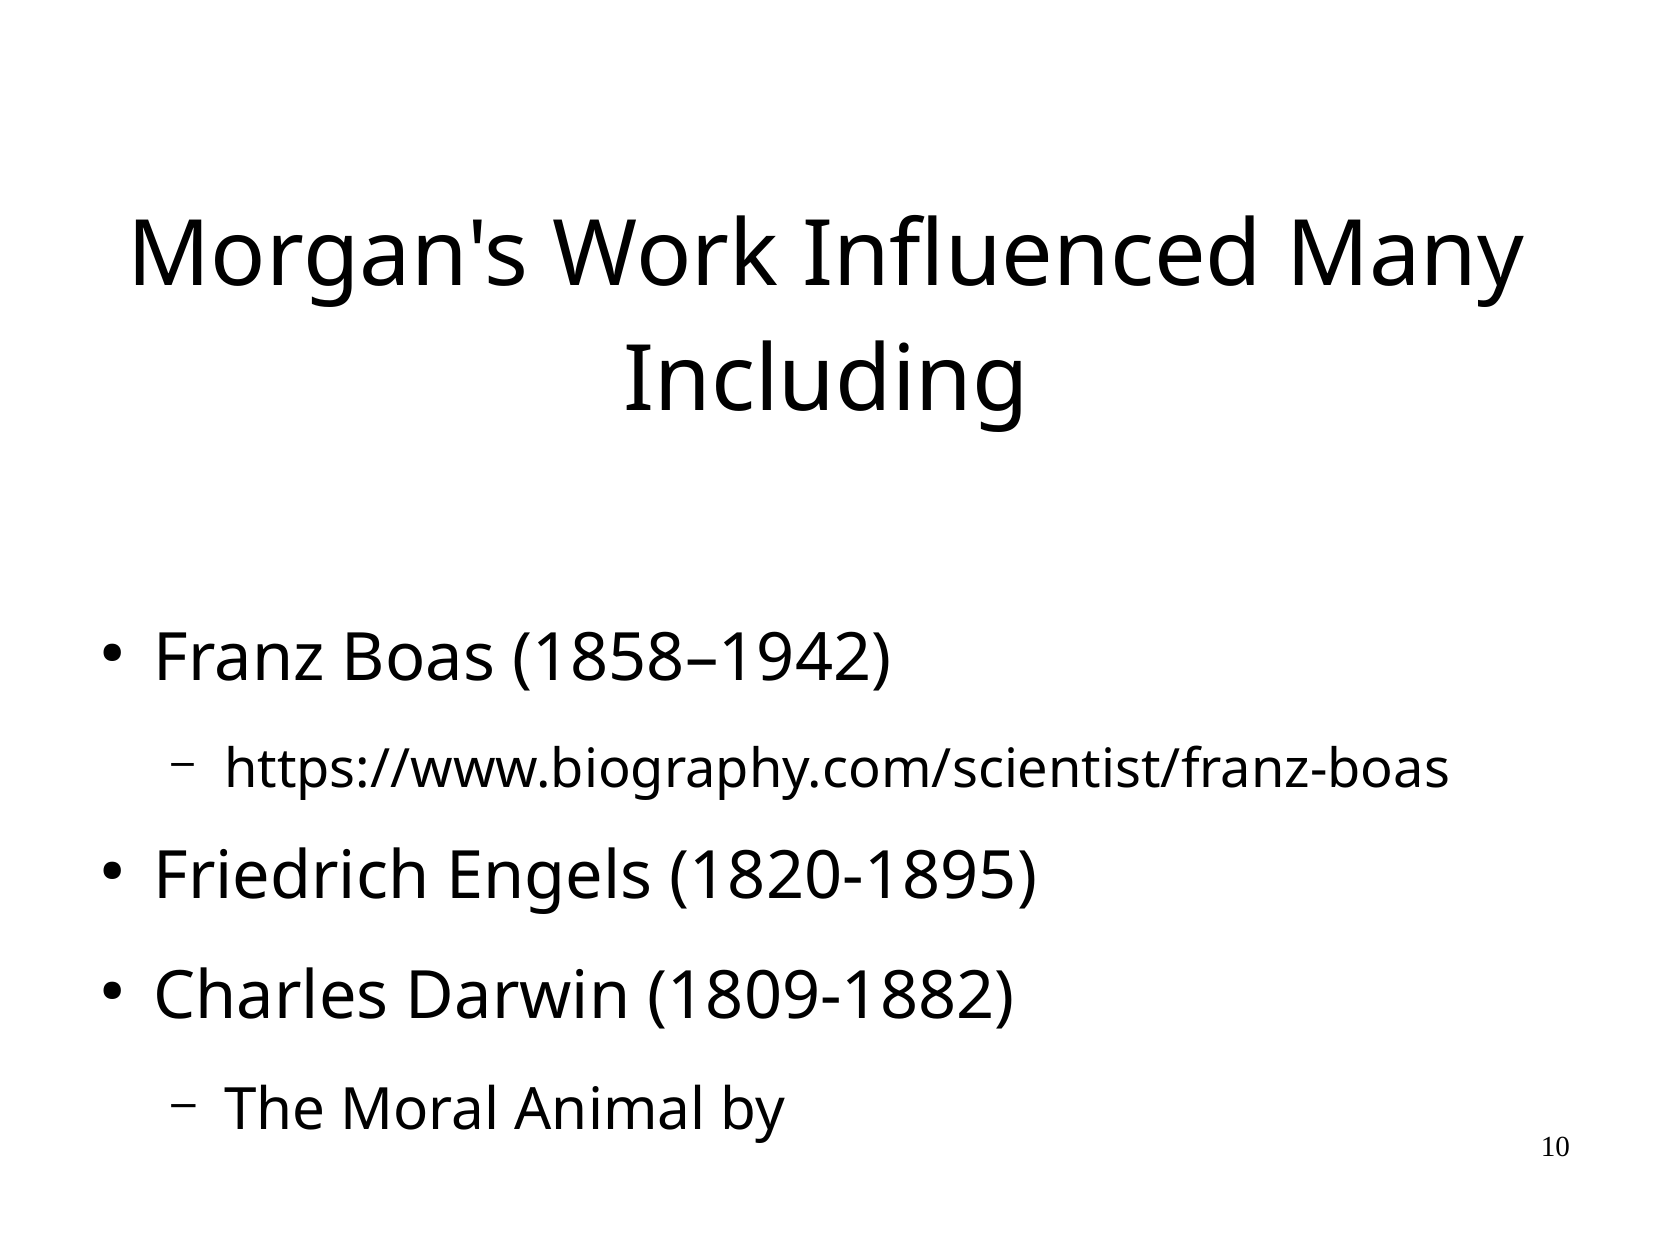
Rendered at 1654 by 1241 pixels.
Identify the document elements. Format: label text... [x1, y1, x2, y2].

title Morgan's Work Influenced Many Including [82, 200, 1571, 424]
list Franz Boas (1858–1942) https://www.biography.com/scientist/franz-boas Friedrich Engels (1820-1895) Charles Darwin (1809-1882) The Moral Animal by [82, 609, 1571, 1114]
